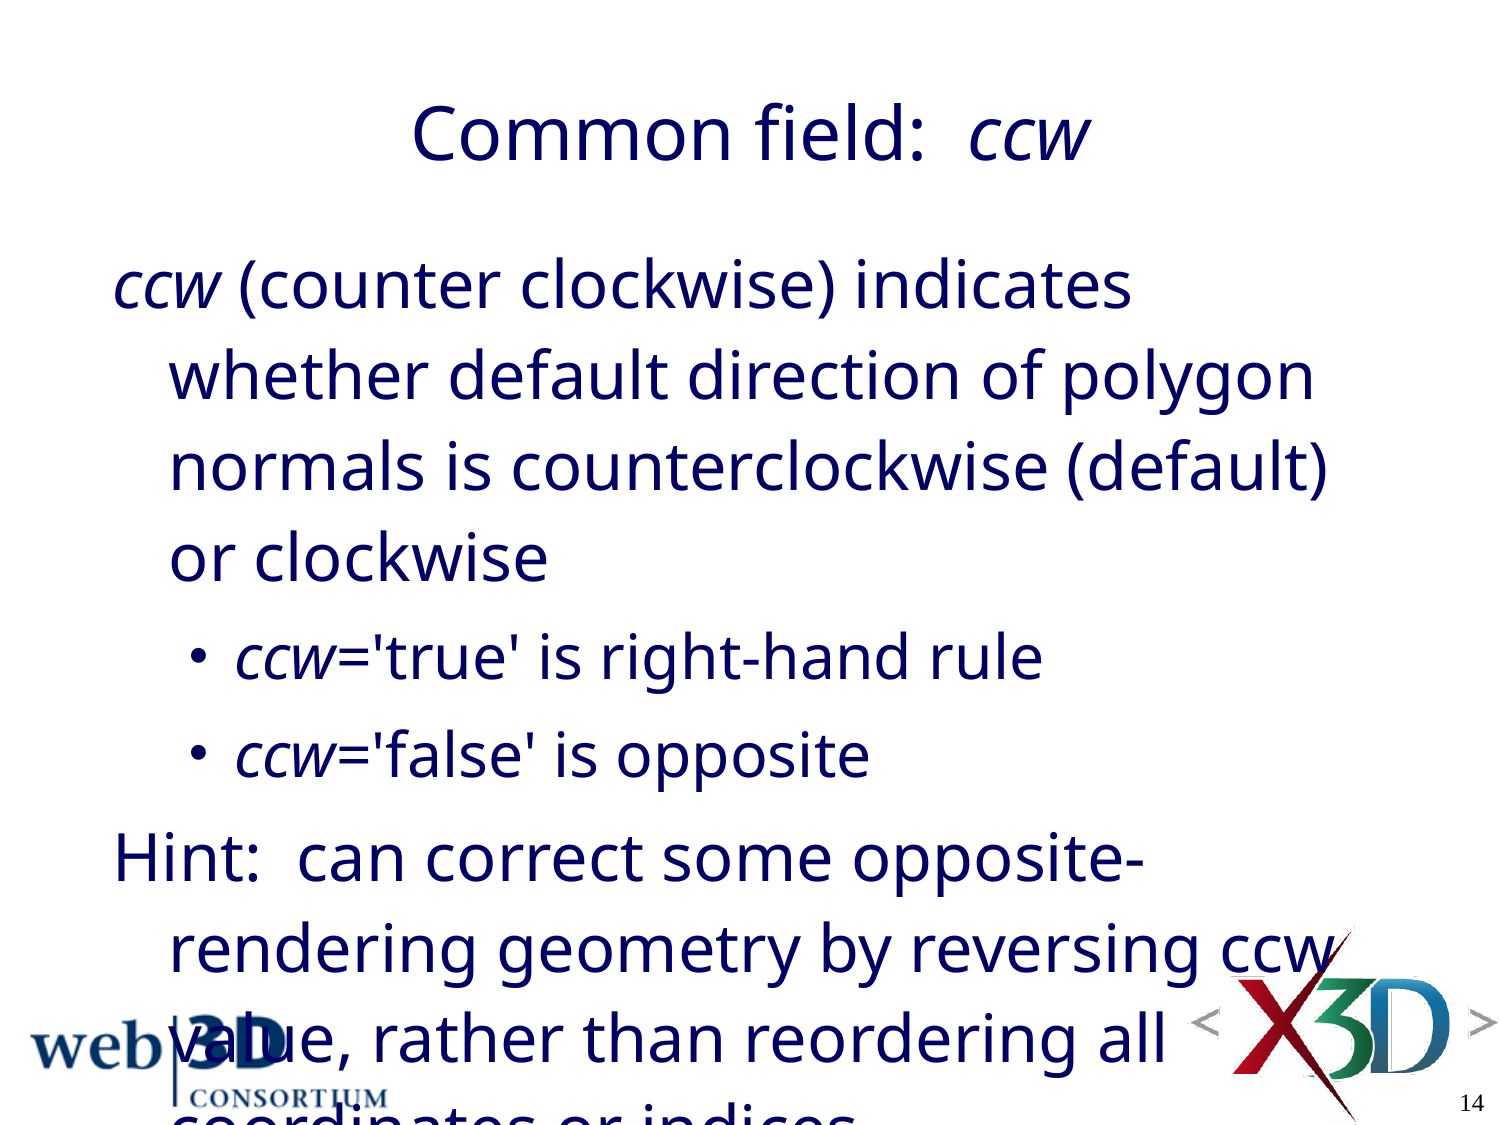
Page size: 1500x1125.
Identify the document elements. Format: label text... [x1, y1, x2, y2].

picture [406, 1045, 413, 1058]
title Common field: ccw [112, 37, 1388, 226]
list ccw (counter clockwise) indicates whether default direction of polygon normals is counterclockwise (default) or clockwise ccw='true' is right-hand rule ccw='false' is opposite Hint: can correct some opposite-rendering geometry by reversing ccw value, rather than reordering all coordinates or indices Saves time on some import conversions [112, 237, 1388, 1001]
picture [12, 998, 413, 1118]
picture [1187, 926, 1500, 1125]
